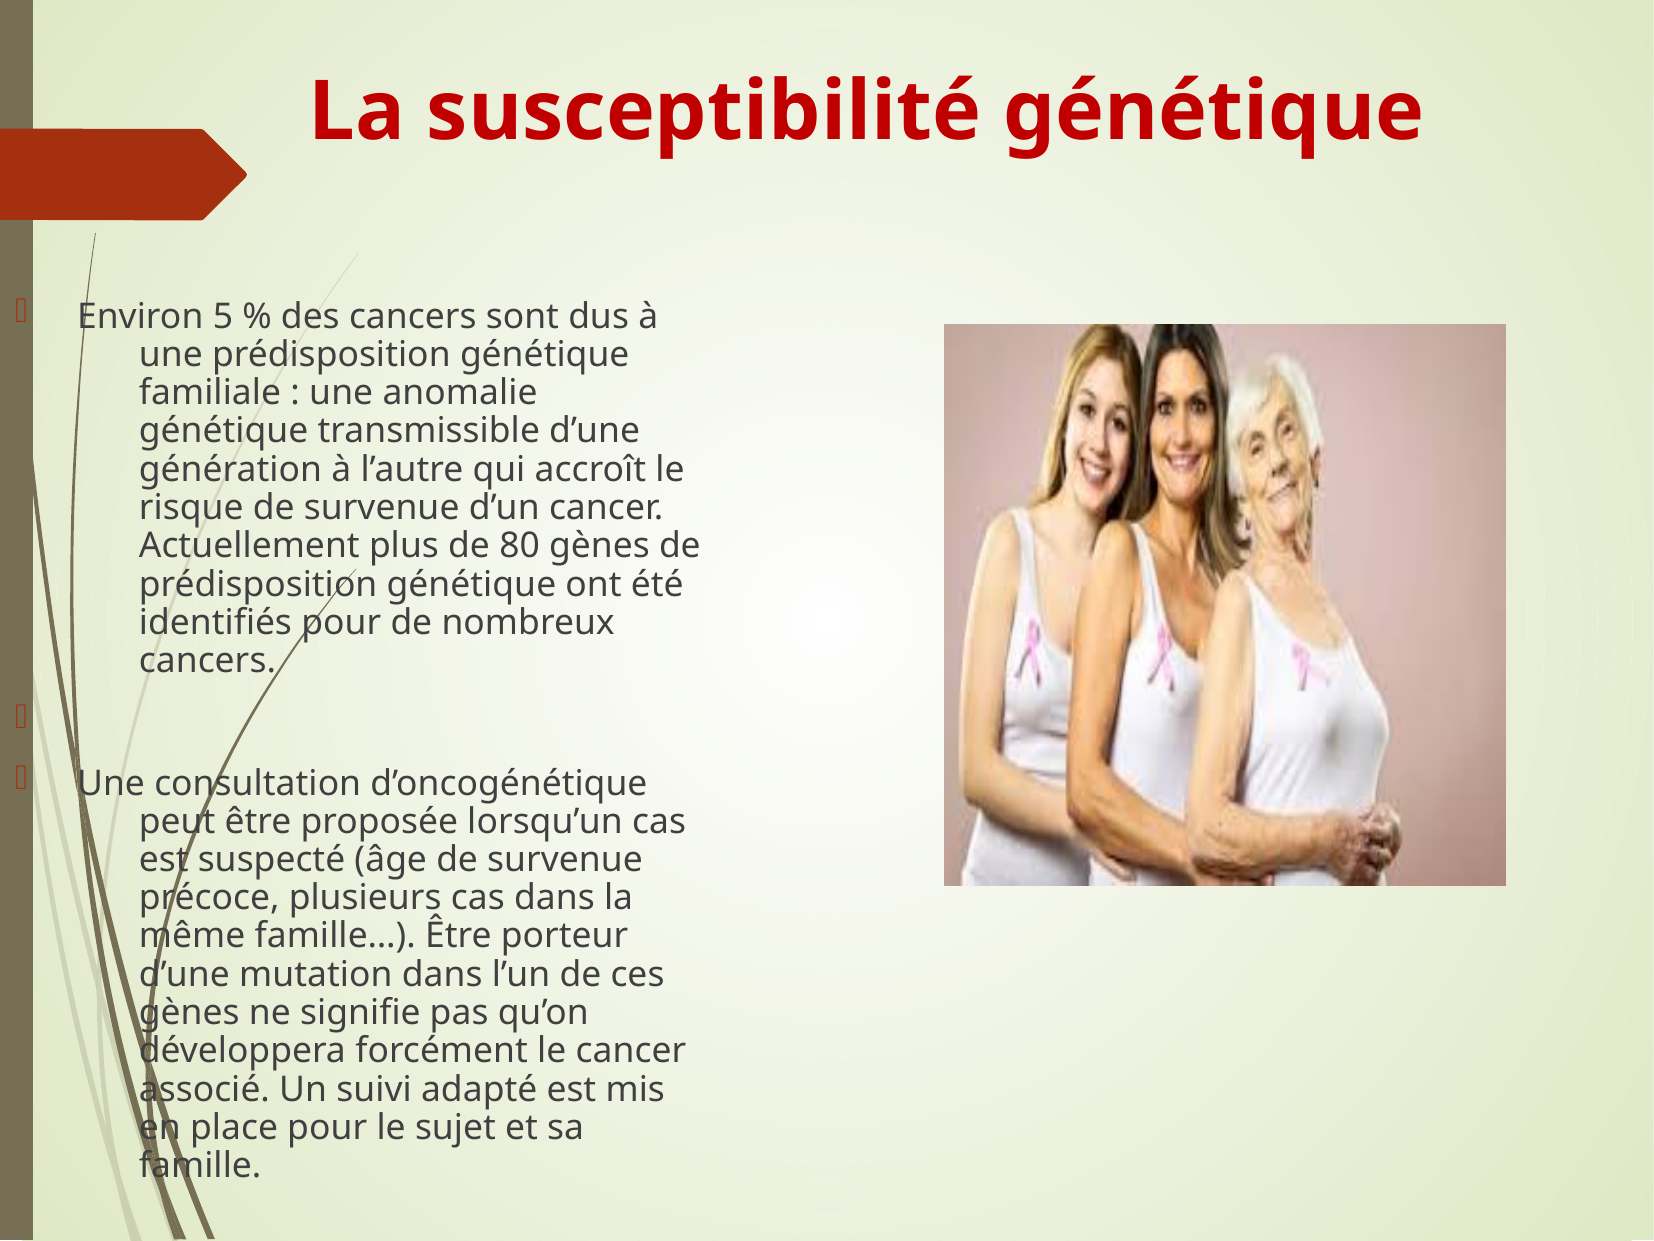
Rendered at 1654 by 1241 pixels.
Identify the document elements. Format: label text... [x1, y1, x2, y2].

title La susceptibilité génétique [293, 49, 1489, 257]
picture [944, 324, 1506, 886]
list Environ 5 % des cancers sont dus à une prédisposition génétique familiale : une anomalie génétique transmissible d’une génération à l’autre qui accroît le risque de survenue d’un cancer. Actuellement plus de 80 gènes de prédisposition génétique ont été identifiés pour de nombreux cancers. Une consultation d’oncogénétique peut être proposée lorsqu’un cas est suspecté (âge de survenue précoce, plusieurs cas dans la même famille…). Être porteur d’une mutation dans l’un de ces gènes ne signifie pas qu’on développera forcément le cancer associé. Un suivi adapté est mis en place pour le sujet et sa famille. [0, 290, 727, 1220]
